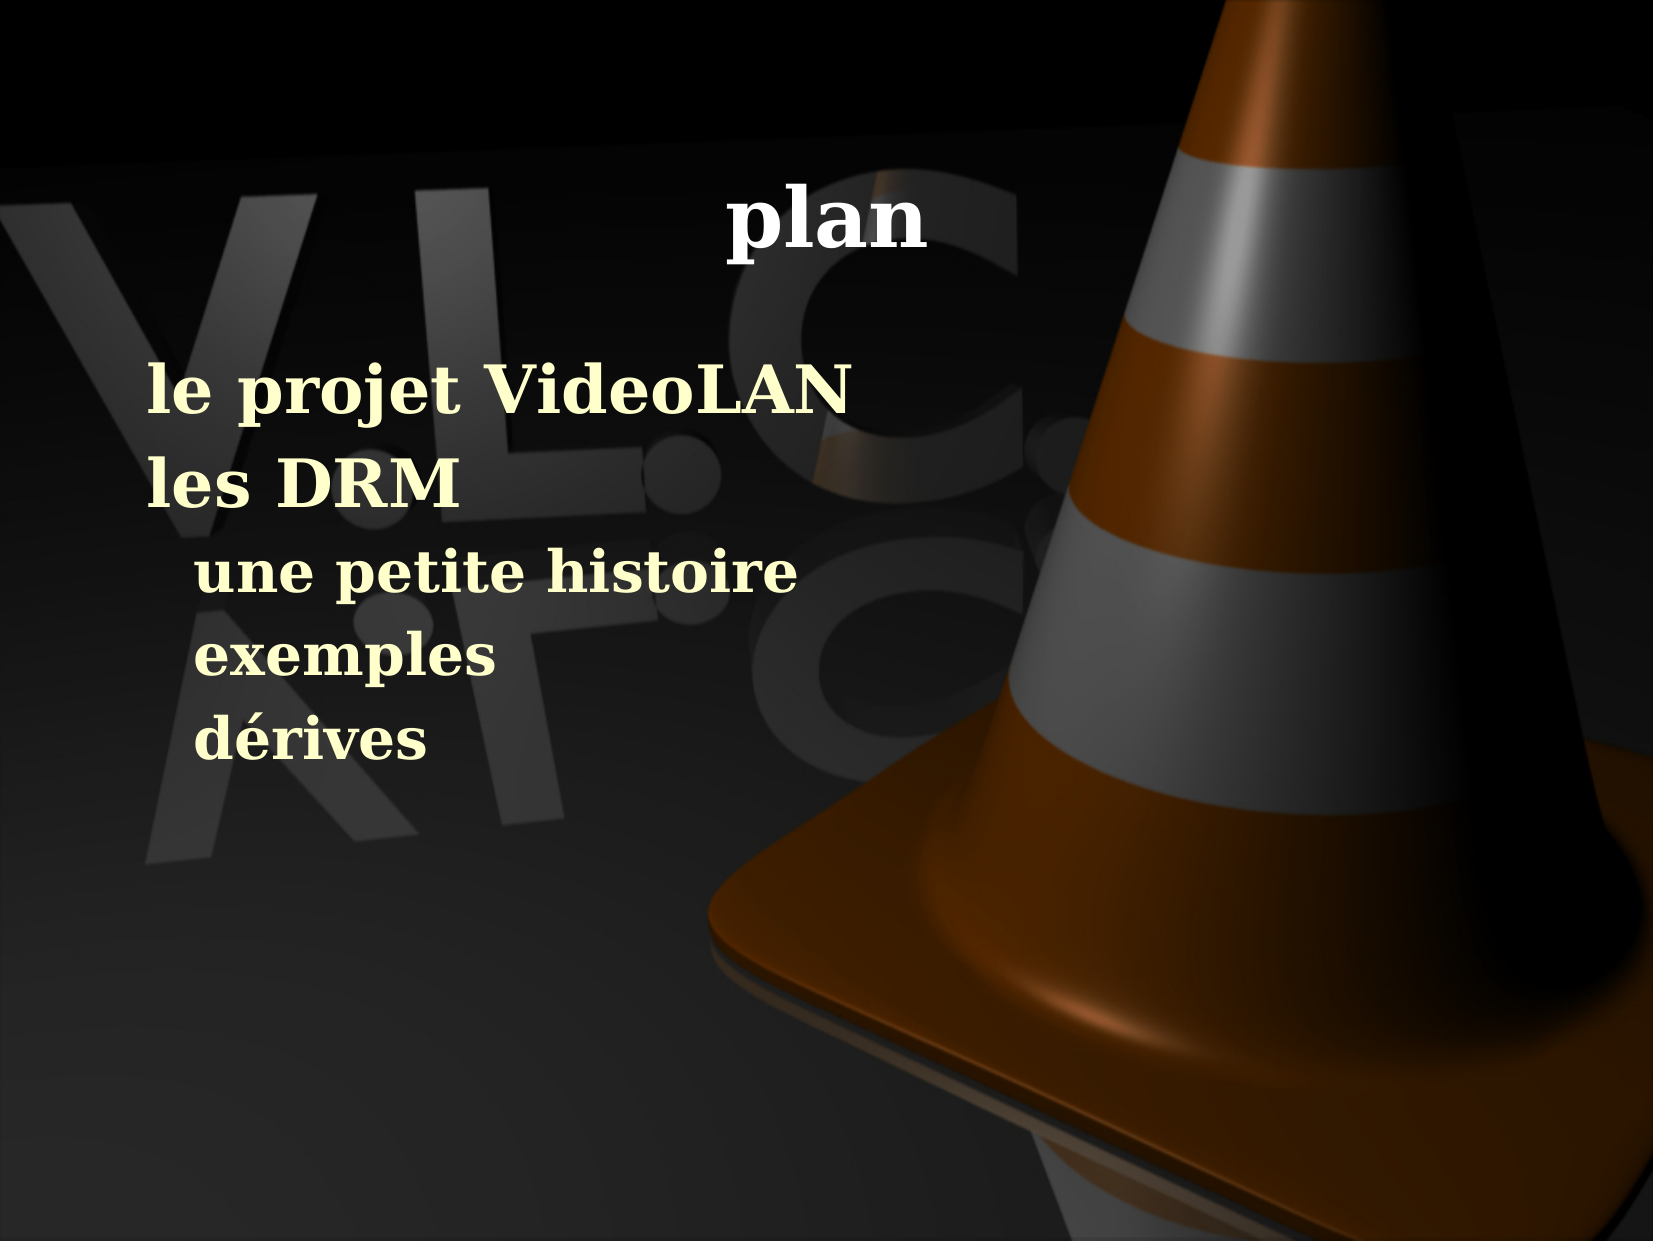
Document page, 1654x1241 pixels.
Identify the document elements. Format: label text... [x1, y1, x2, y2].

title plan [121, 114, 1534, 322]
list le projet VideoLAN les DRM une petite histoire exemples dérives [134, 350, 1516, 1133]
picture [0, 0, 1653, 1241]
